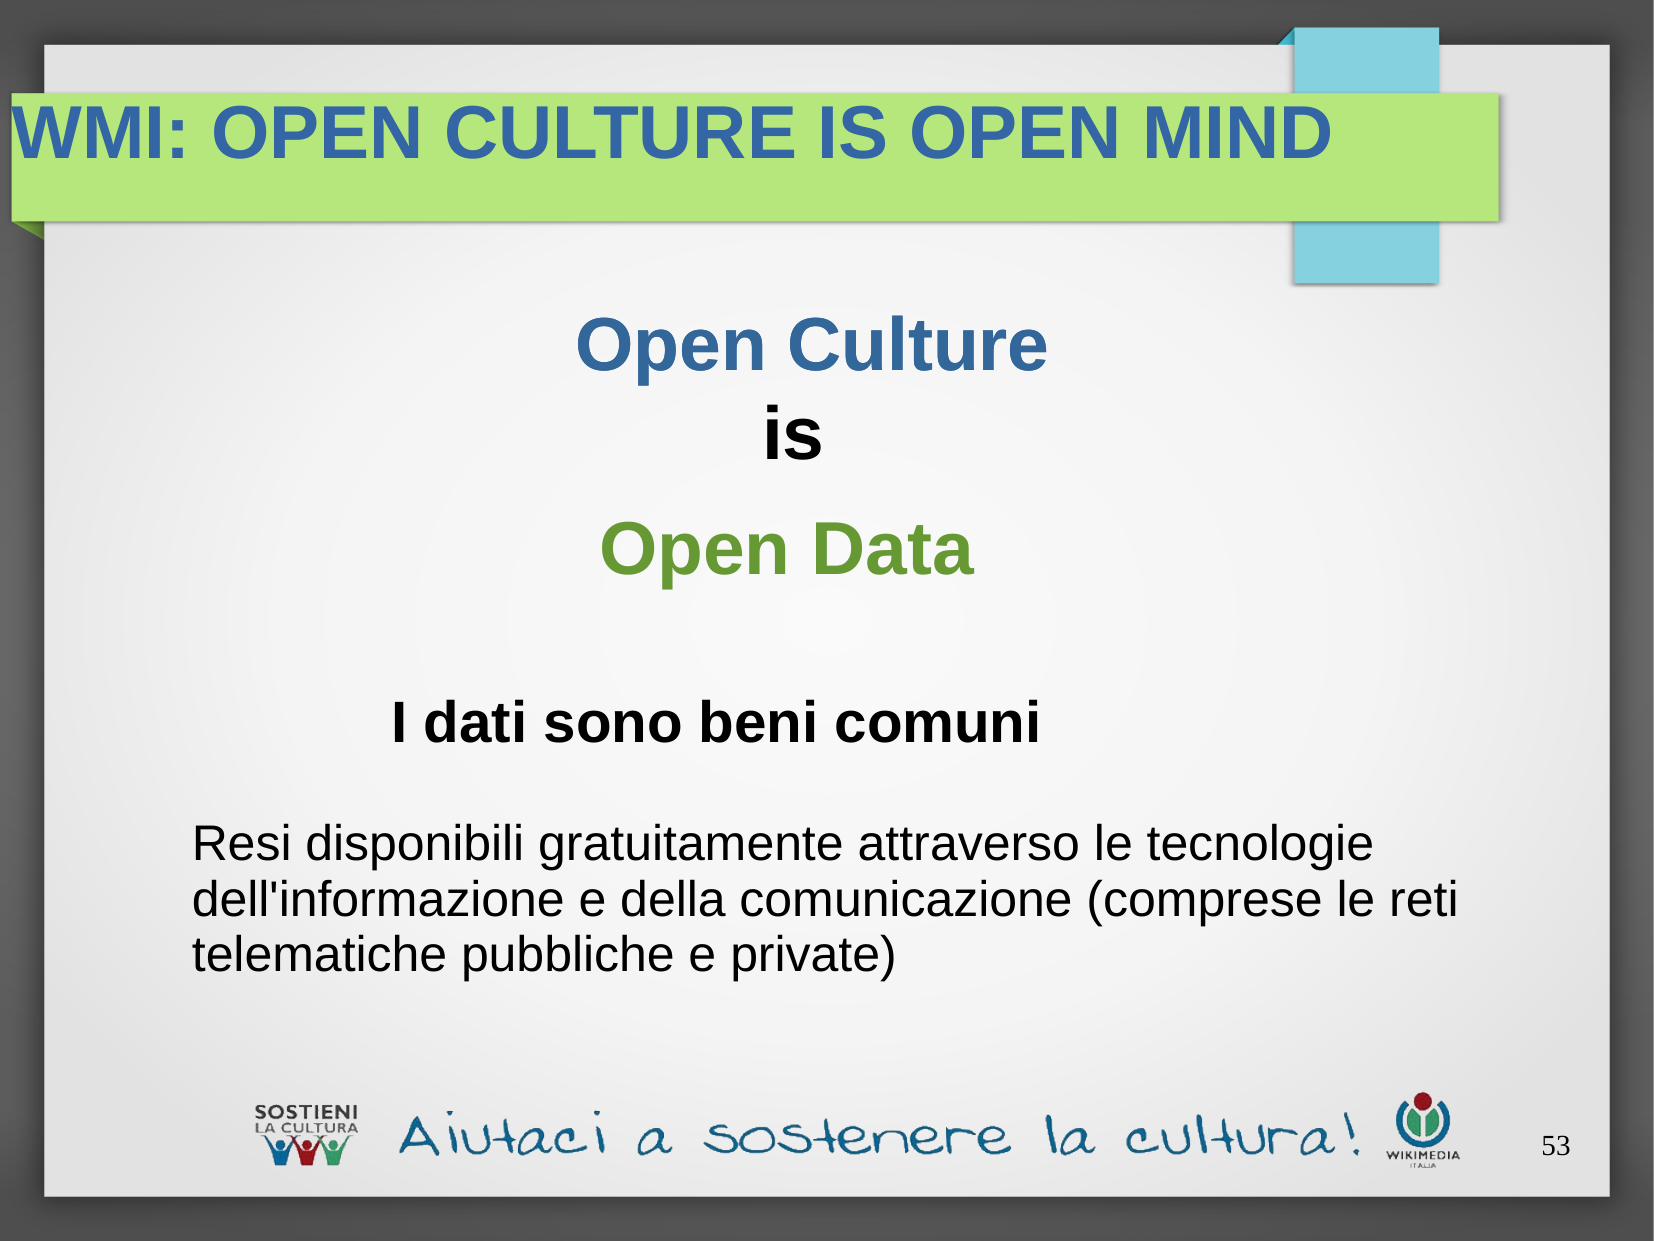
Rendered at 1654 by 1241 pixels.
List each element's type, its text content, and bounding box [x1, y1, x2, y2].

title WMI: OPEN CULTURE IS OPEN MIND [11, 17, 1642, 249]
subtitle [94, 614, 1607, 1123]
text_box Open Data [340, 498, 1234, 598]
text_box I dati sono beni comuni [376, 682, 1116, 764]
text_box is [347, 383, 1241, 485]
picture [0, 0, 1654, 1241]
text_box Resi disponibili gratuitamente attraverso le tecnologie dell'informazione e della comunicazione (comprese le reti telematiche pubbliche e private) [177, 807, 1560, 1034]
text_box Open Culture [366, 295, 1260, 402]
